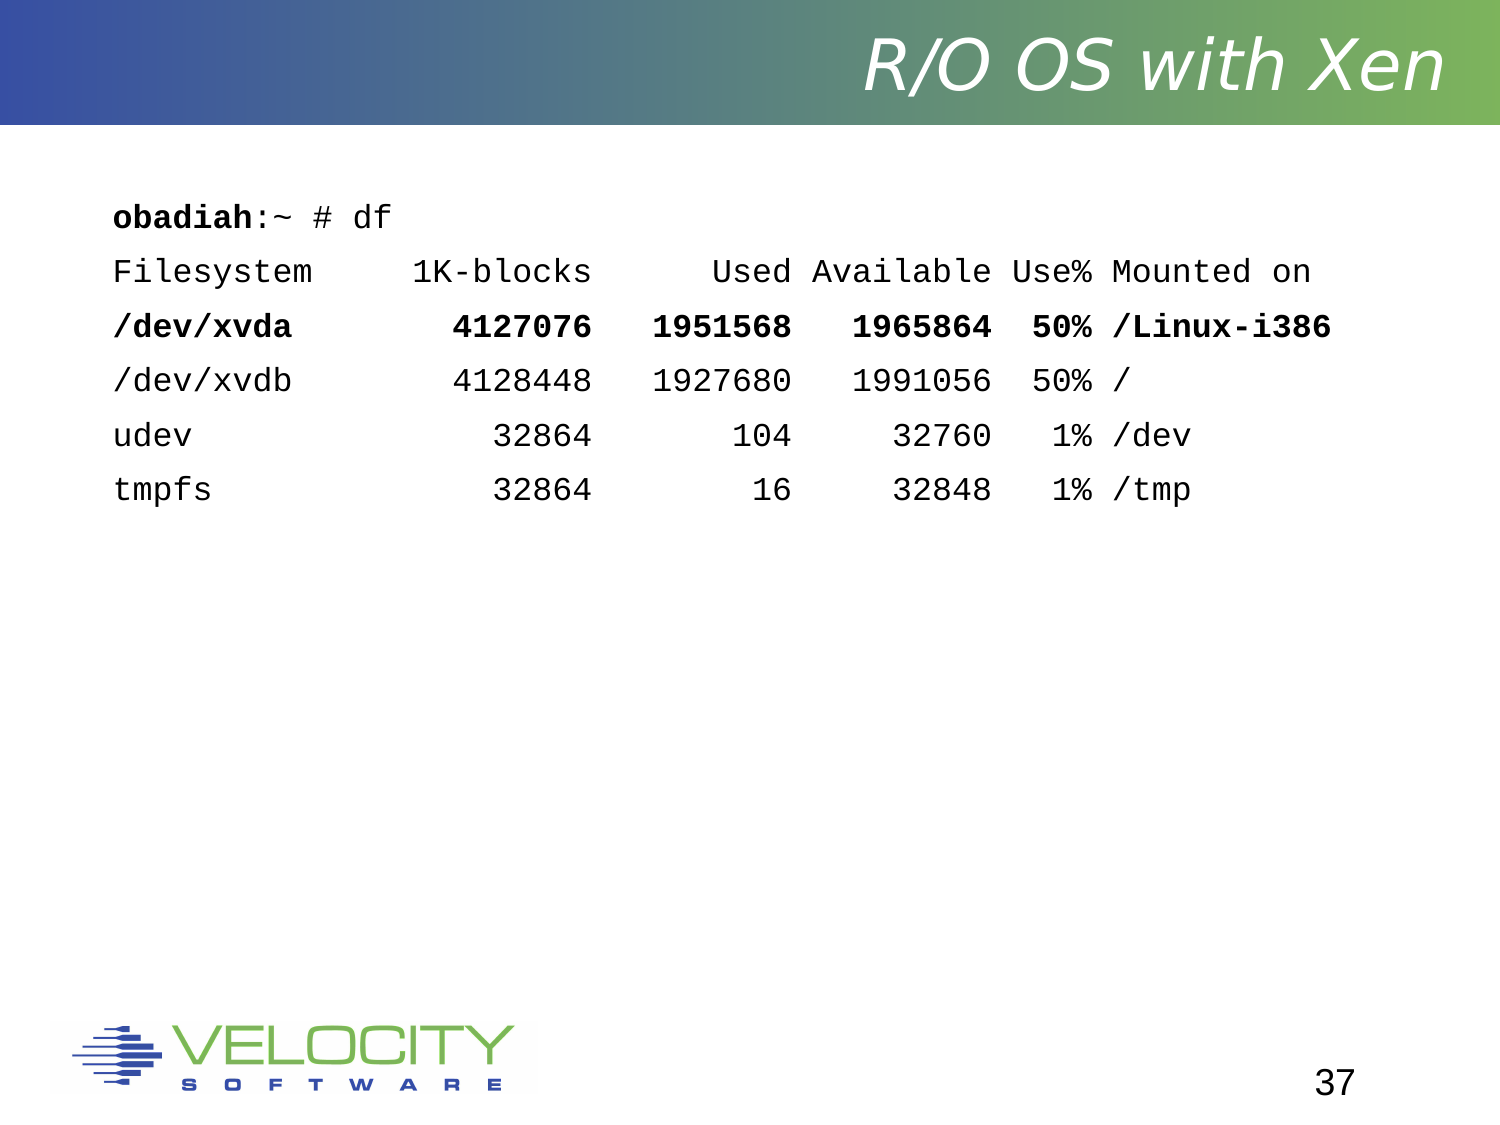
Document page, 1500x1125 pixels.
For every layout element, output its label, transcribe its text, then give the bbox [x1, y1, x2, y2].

list obadiah:~ # df Filesystem 1K-blocks Used Available Use% Mounted on /dev/xvda 4127076 1951568 1965864 50% /Linux-i386 /dev/xvdb 4128448 1927680 1991056 50% / udev 32864 104 32760 1% /dev tmpfs 32864 16 32848 1% /tmp [70, 187, 1438, 988]
title R/O OS with Xen [62, 12, 1463, 113]
picture [50, 1021, 538, 1094]
